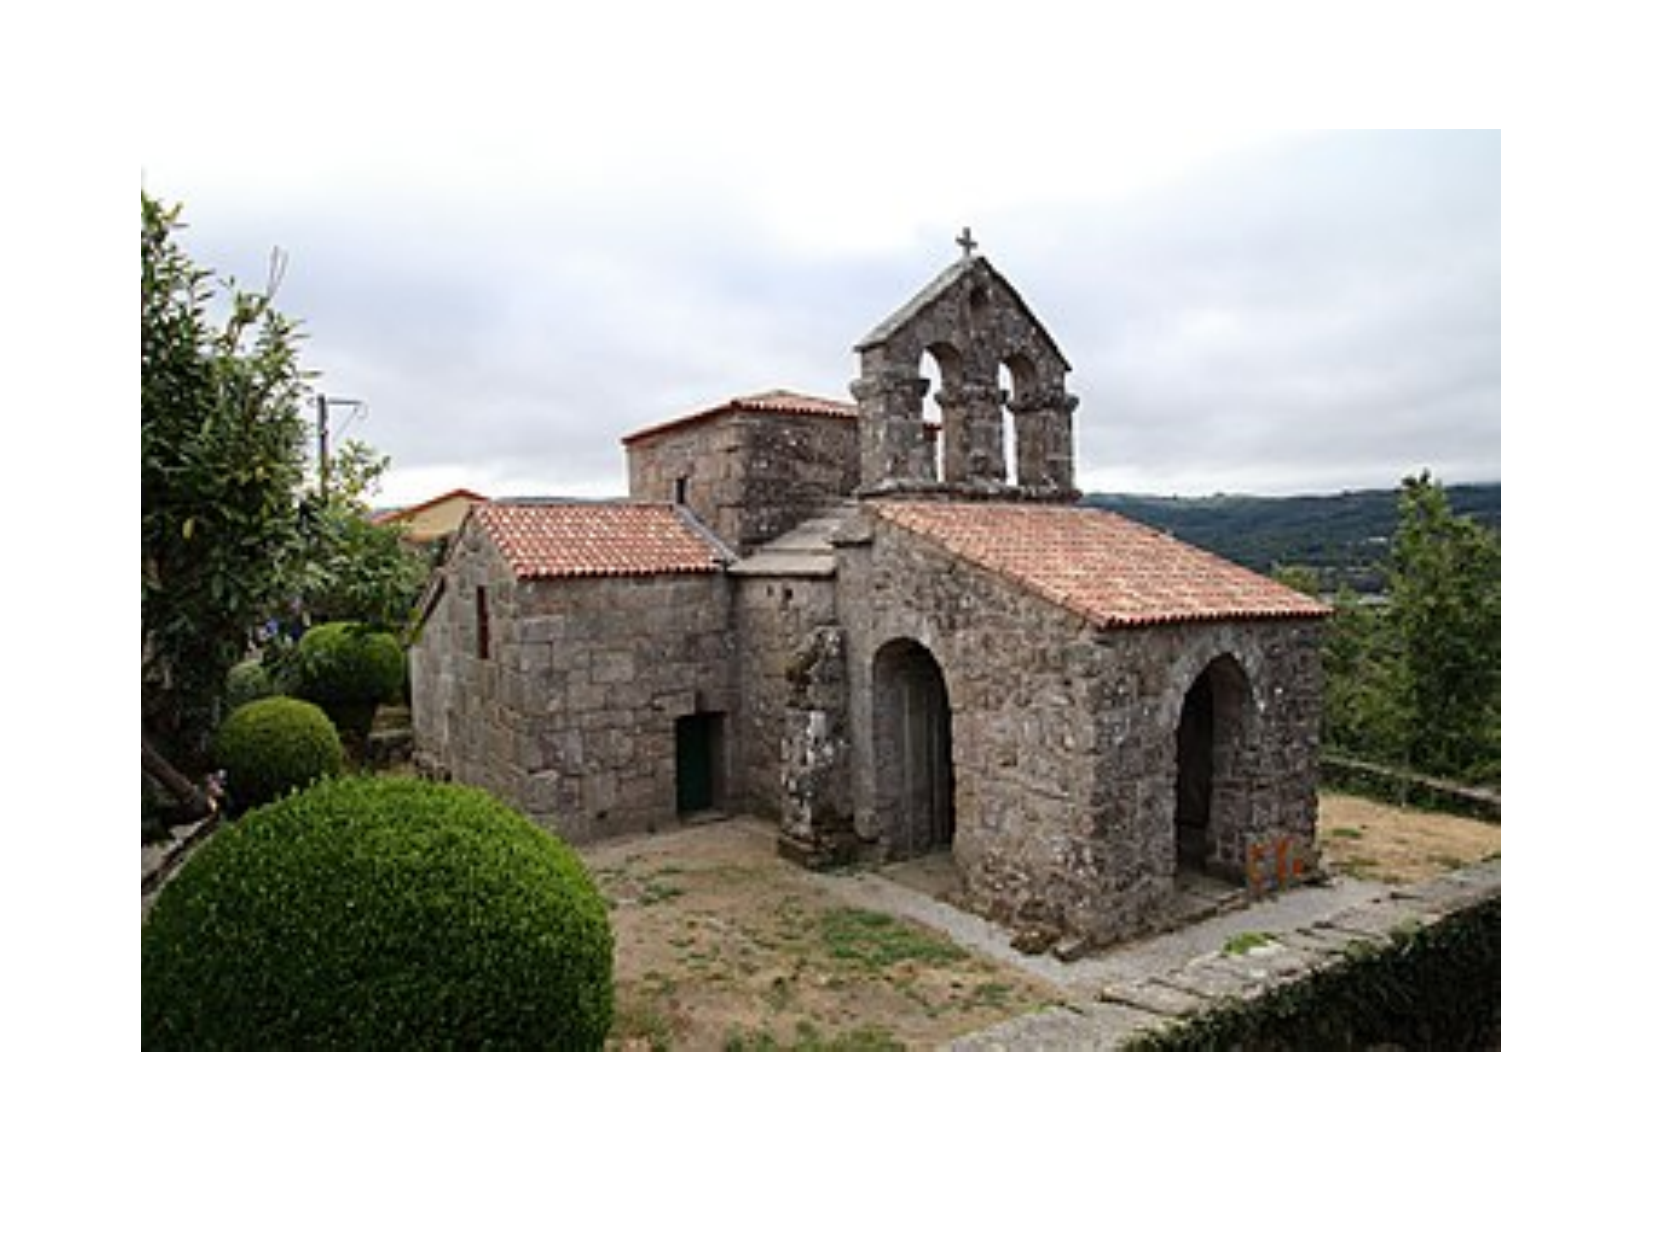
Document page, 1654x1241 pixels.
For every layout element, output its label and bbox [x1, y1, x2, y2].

picture [141, 129, 1501, 1052]
